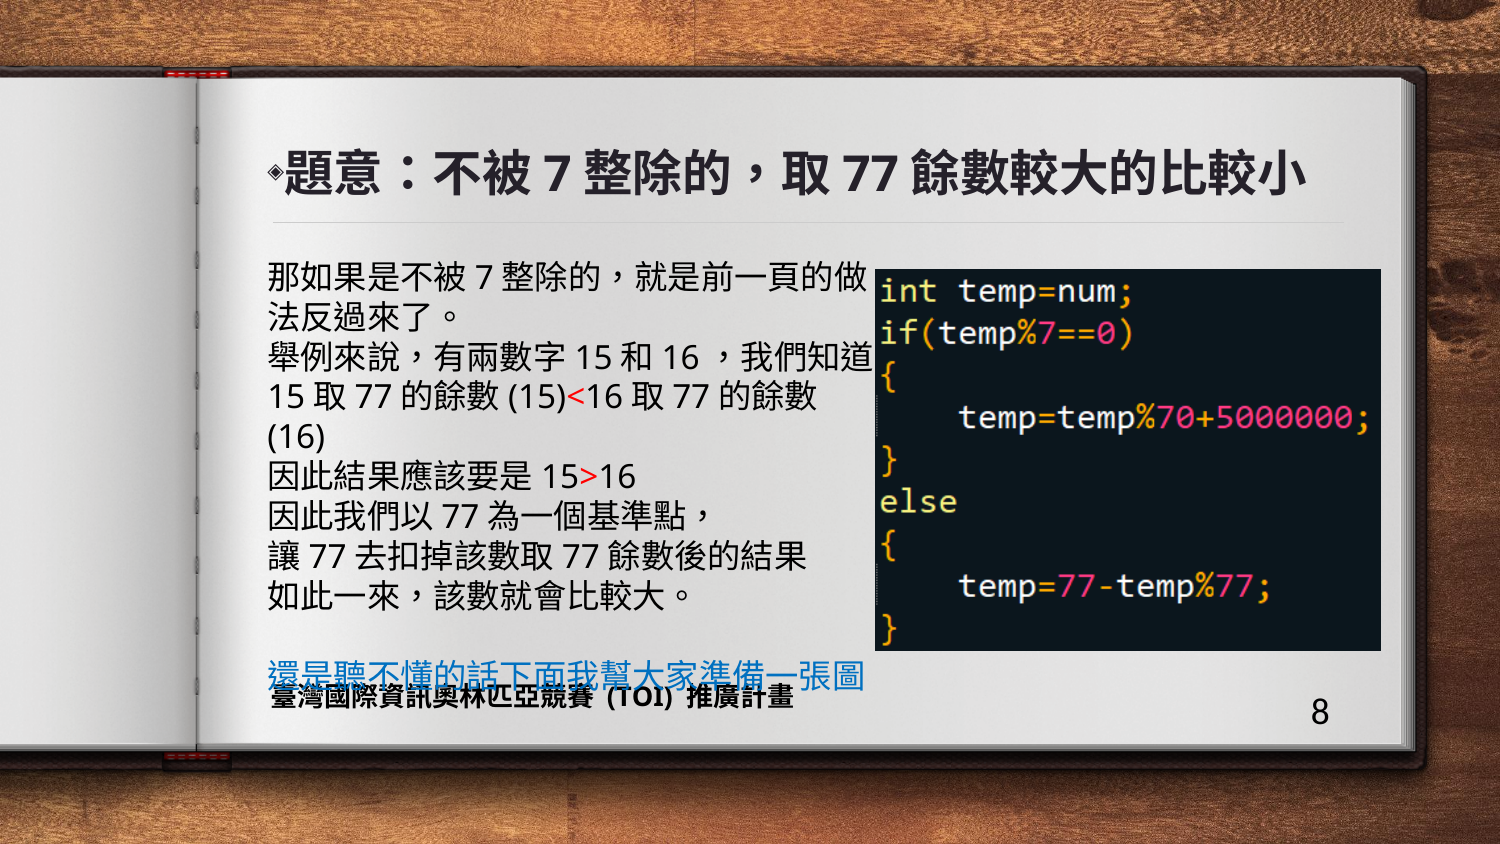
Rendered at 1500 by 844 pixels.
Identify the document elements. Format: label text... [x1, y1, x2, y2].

list 題意：不被7整除的，取77餘數較大的比較小 [252, 126, 1359, 216]
text_box [1295, 672, 1386, 737]
text_box 那如果是不被7整除的，就是前一頁的做法反過來了。 舉例來說，有兩數字15和16，我們知道15取77的餘數(15)<16取77的餘數(16) 因此結果應該要是15>16 因此我們以77為一個基準點， 讓77去扣掉該數取77餘數後的結果 如此一來，該數就會比較大。 還是聽不懂的話下面我幫大家準備一張圖 [252, 248, 891, 749]
picture [875, 269, 1381, 651]
